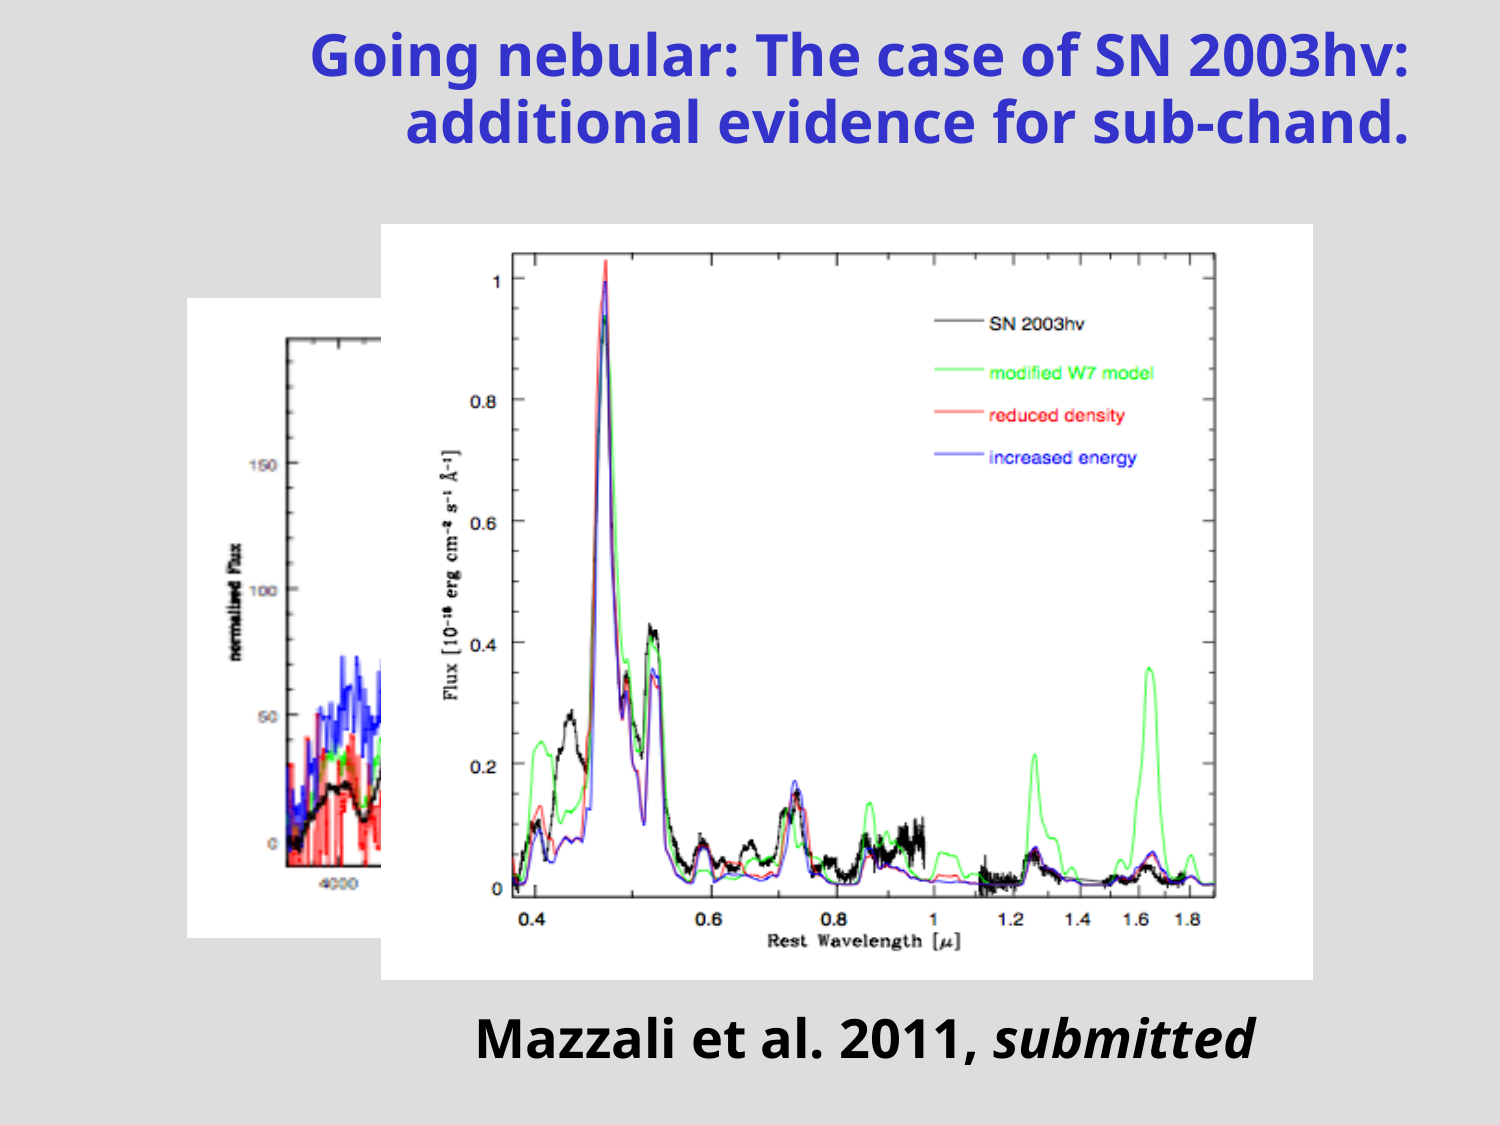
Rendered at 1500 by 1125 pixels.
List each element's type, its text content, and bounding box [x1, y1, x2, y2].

text_box Going nebular: The case of SN 2003hv: additional evidence for sub-chand. [225, 14, 1426, 165]
picture [187, 224, 1313, 980]
text_box Mazzali et al. 2011, submitted [314, 996, 1327, 1077]
